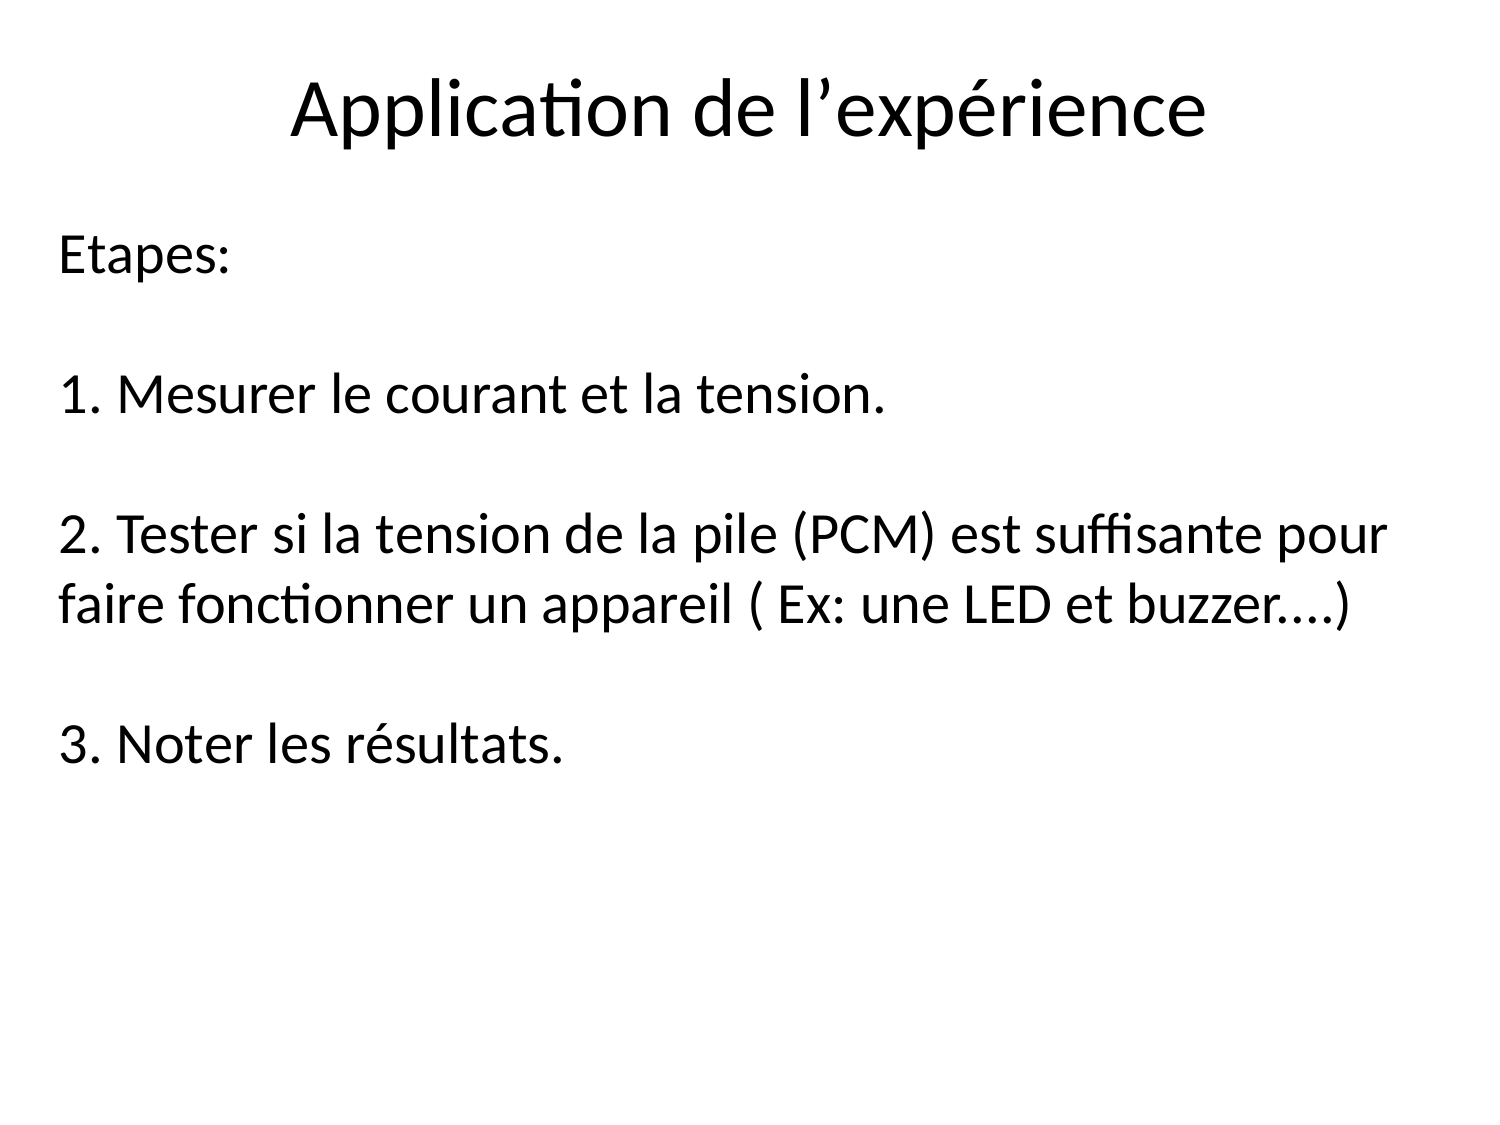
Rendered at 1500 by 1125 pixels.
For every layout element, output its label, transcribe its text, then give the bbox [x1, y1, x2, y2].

text_box Etapes: 1. Mesurer le courant et la tension. 2. Tester si la tension de la pile (PCM) est suffisante pour faire fonctionner un appareil ( Ex: une LED et buzzer....) 3. Noter les résultats. [44, 207, 1492, 924]
title Application de l’expérience [75, 45, 1426, 161]
